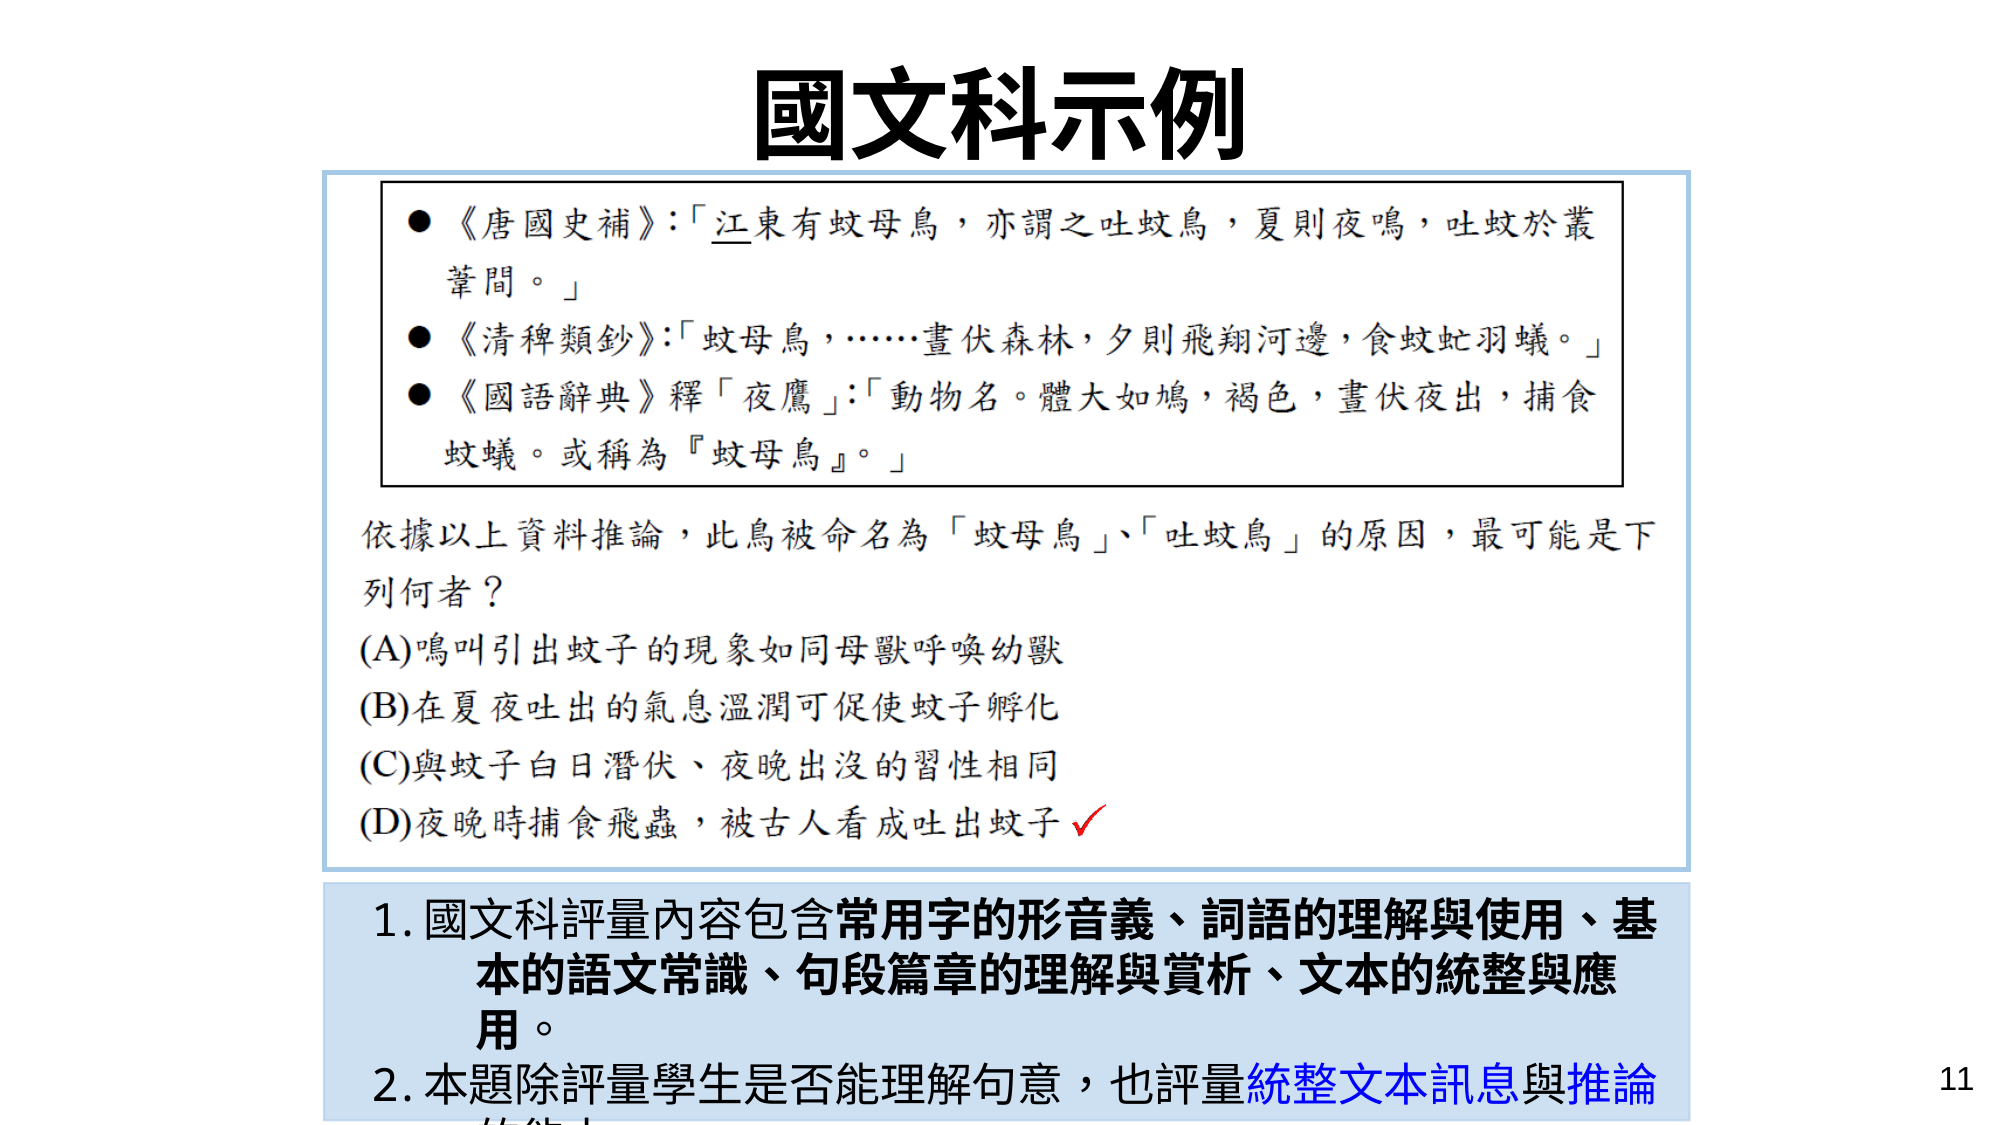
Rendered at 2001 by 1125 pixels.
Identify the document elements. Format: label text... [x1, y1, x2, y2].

list [324, 172, 1689, 870]
title 國文科示例 [137, 2, 1863, 220]
text_box 11 [1923, 1047, 2000, 1108]
picture [351, 175, 1661, 848]
text_box 國文科評量內容包含常用字的形音義、詞語的理解與使用、基本的語文常識、句段篇章的理解與賞析、文本的統整與應用。 本題除評量學生是否能理解句意，也評量統整文本訊息與推論的能力。 [315, 883, 1693, 1125]
